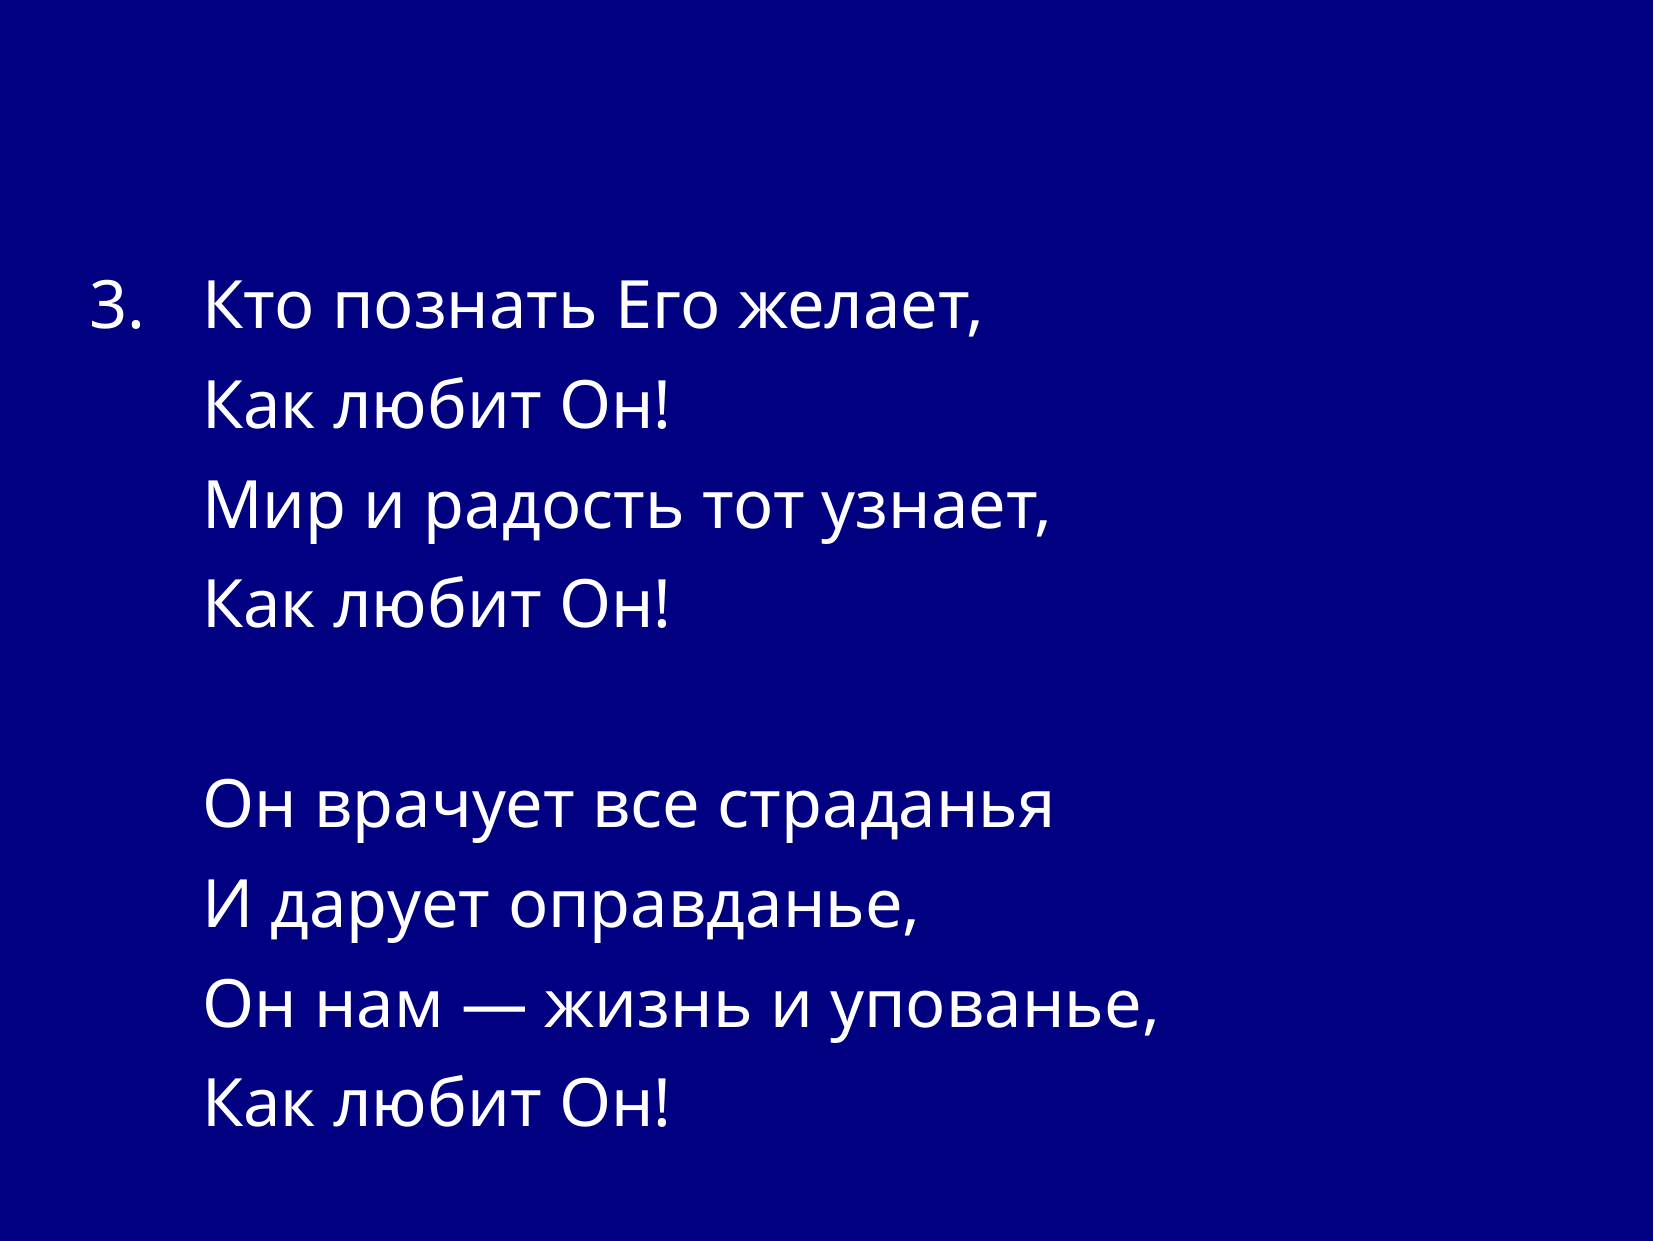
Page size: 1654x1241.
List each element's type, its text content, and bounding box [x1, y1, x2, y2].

text_box 3. Кто познать Его желает, Как любит Он! Мир и радость тот узнает, Как любит Он! Он врачует все страданья И дарует оправданье, Он нам — жизнь и упованье, Как любит Он! [75, 150, 1576, 1163]
